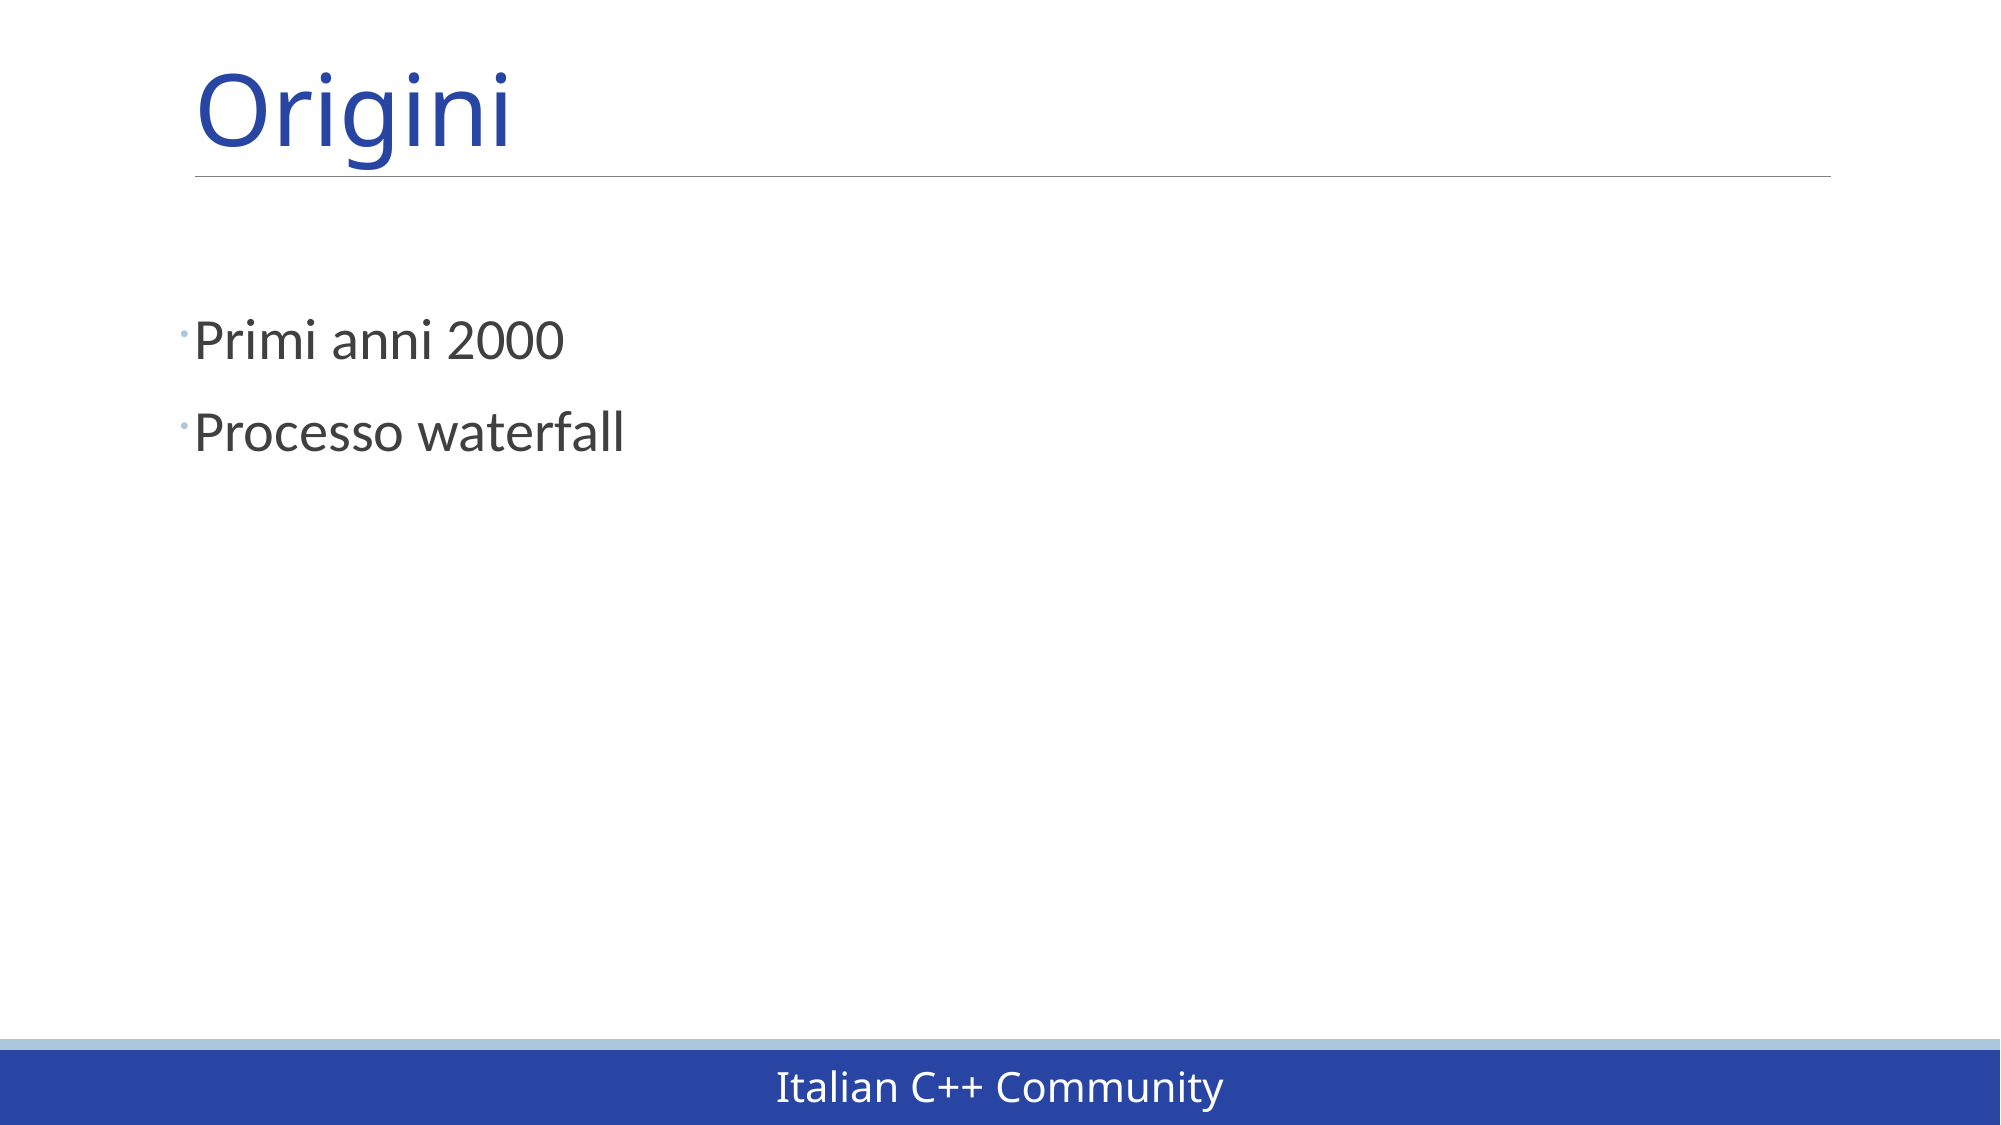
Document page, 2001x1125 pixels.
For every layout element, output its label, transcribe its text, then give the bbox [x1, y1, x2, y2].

title Origini [179, 2, 1830, 175]
list Primi anni 2000 Processo waterfall [179, 202, 1830, 1011]
